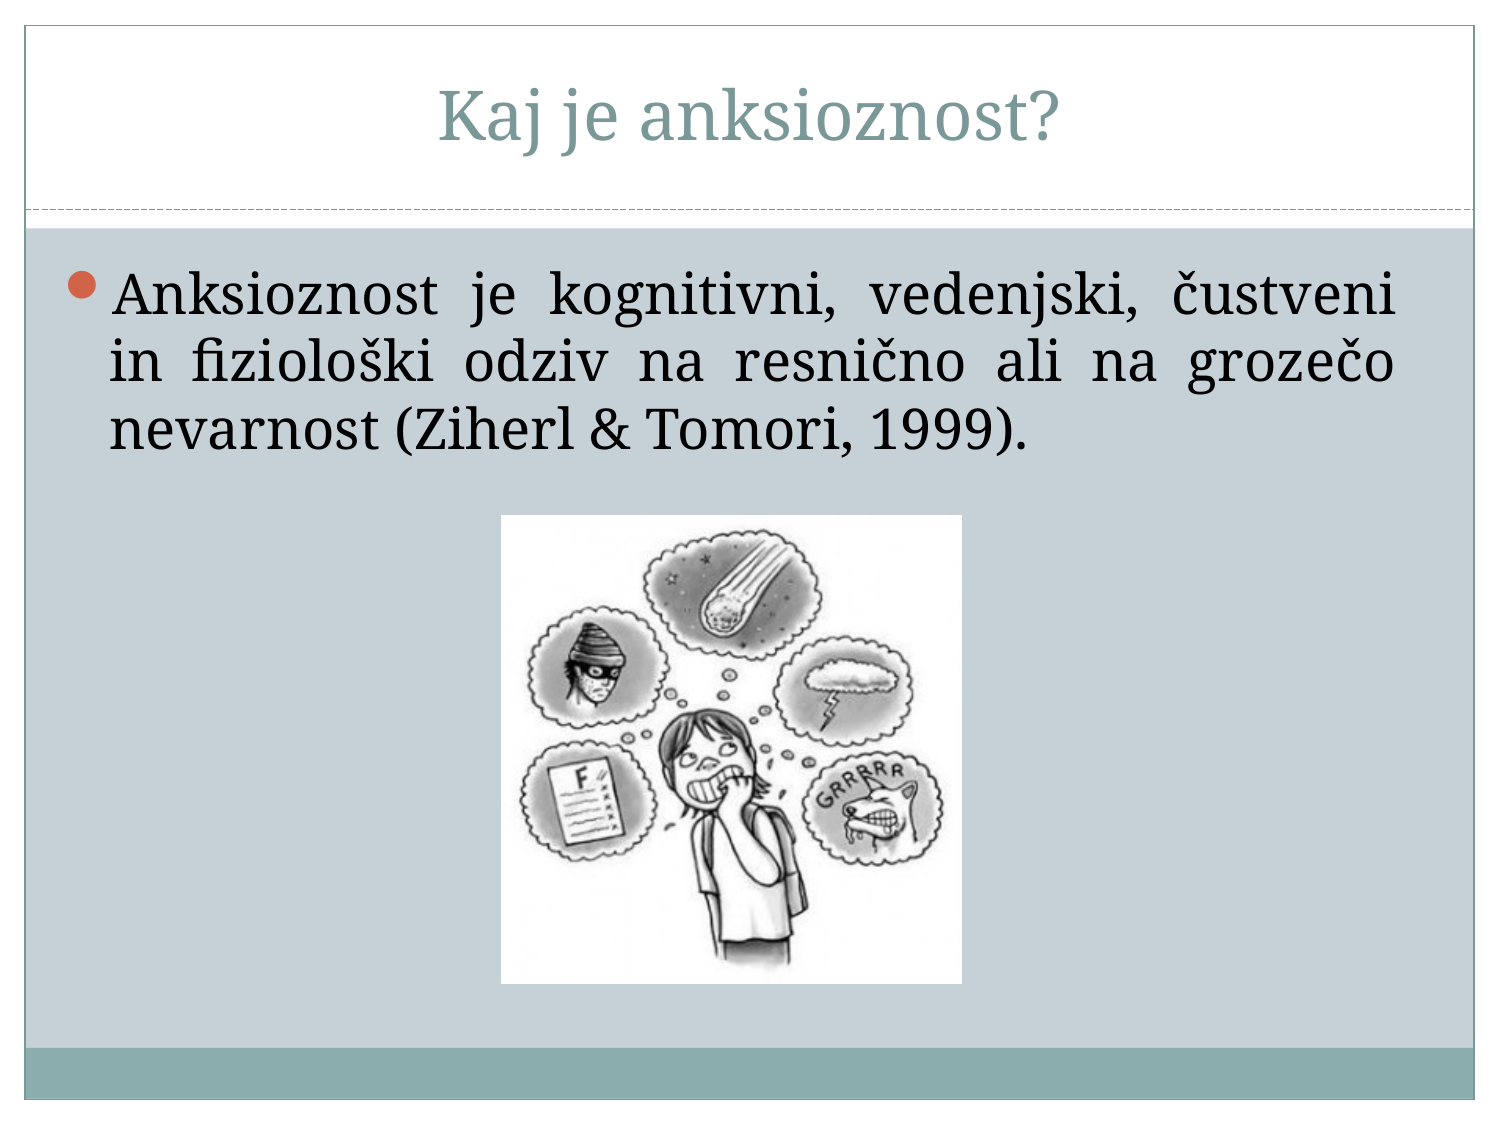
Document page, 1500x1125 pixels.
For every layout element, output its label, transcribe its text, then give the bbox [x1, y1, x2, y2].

picture [501, 515, 962, 984]
list Anksioznost je kognitivni, vedenjski, čustveni in fiziološki odziv na resnično ali na grozečo nevarnost (Ziherl & Tomori, 1999). [49, 250, 1412, 563]
title Kaj je anksioznost? [49, 37, 1450, 162]
